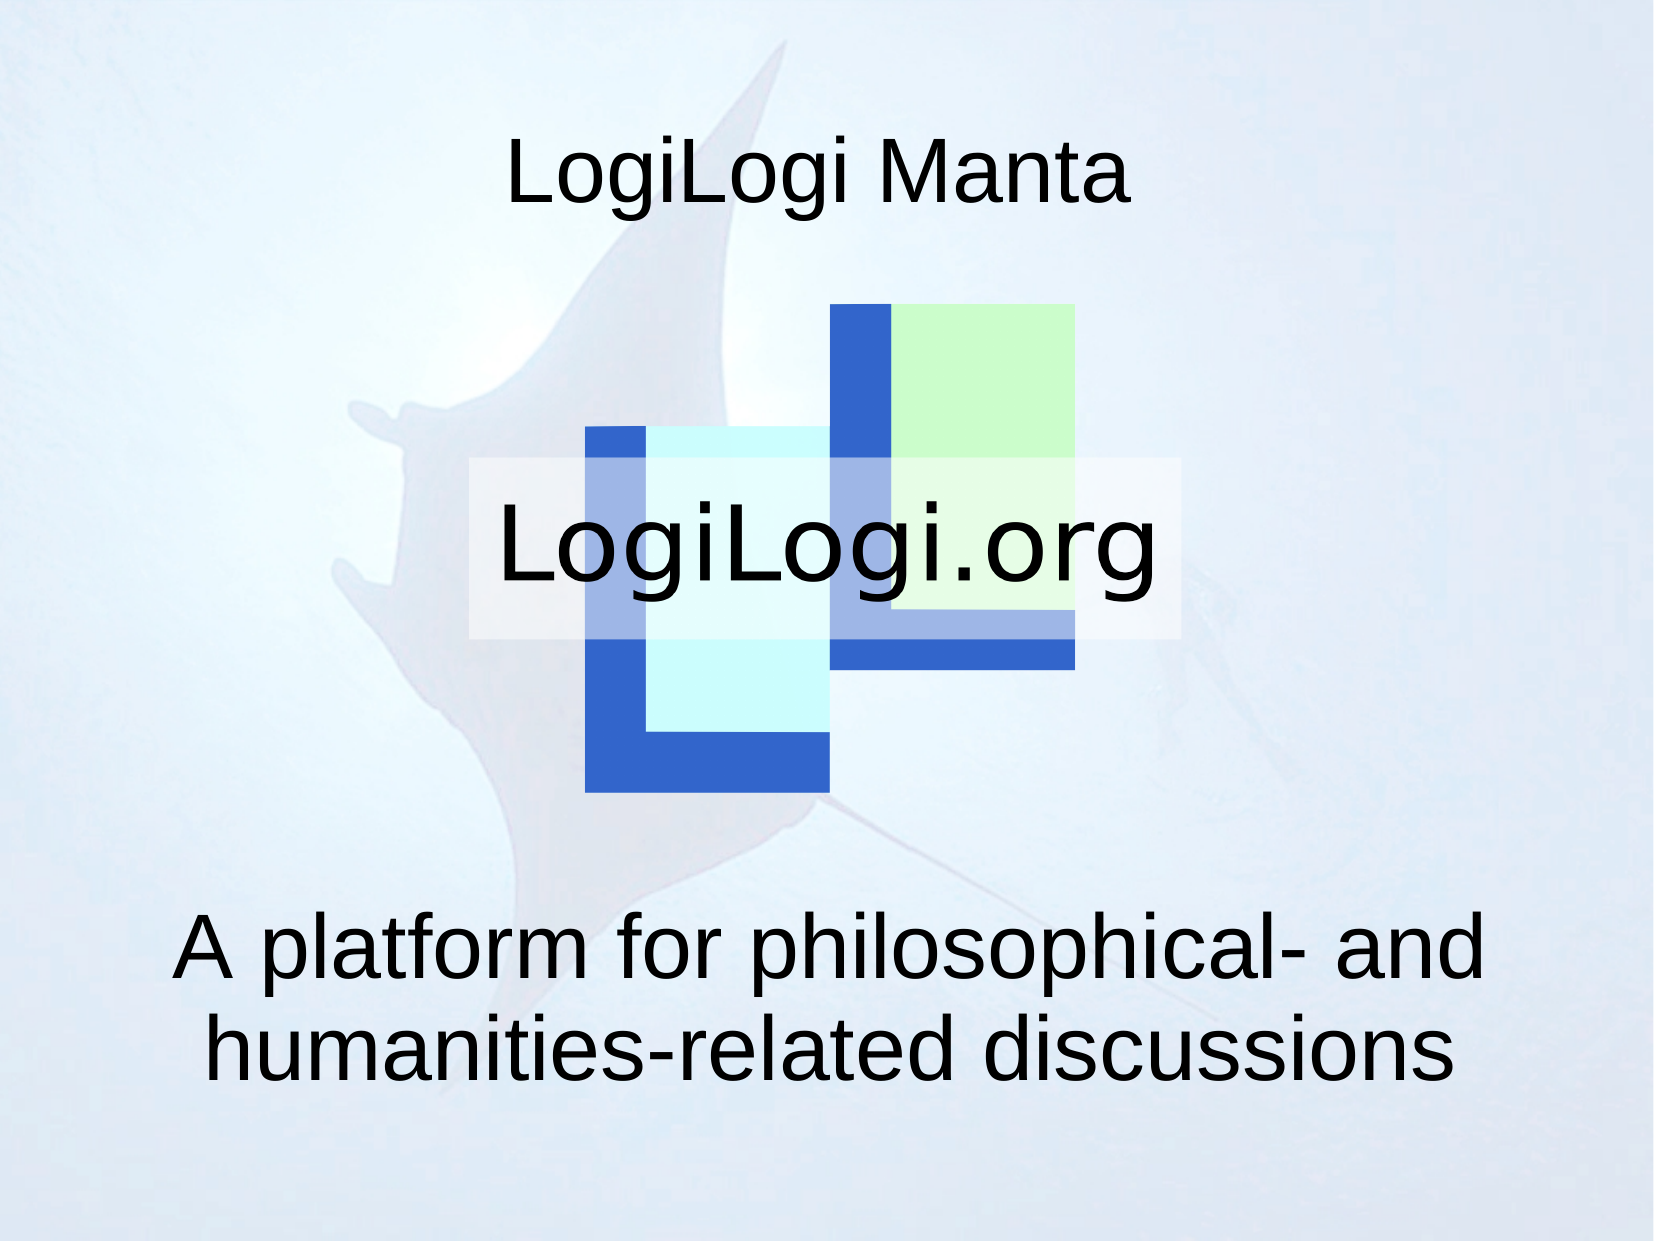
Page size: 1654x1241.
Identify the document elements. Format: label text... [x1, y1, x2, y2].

title LogiLogi Manta [86, 74, 1576, 267]
picture [0, 0, 1654, 1241]
title A platform for philosophical- and humanities-related discussions [86, 883, 1576, 1112]
